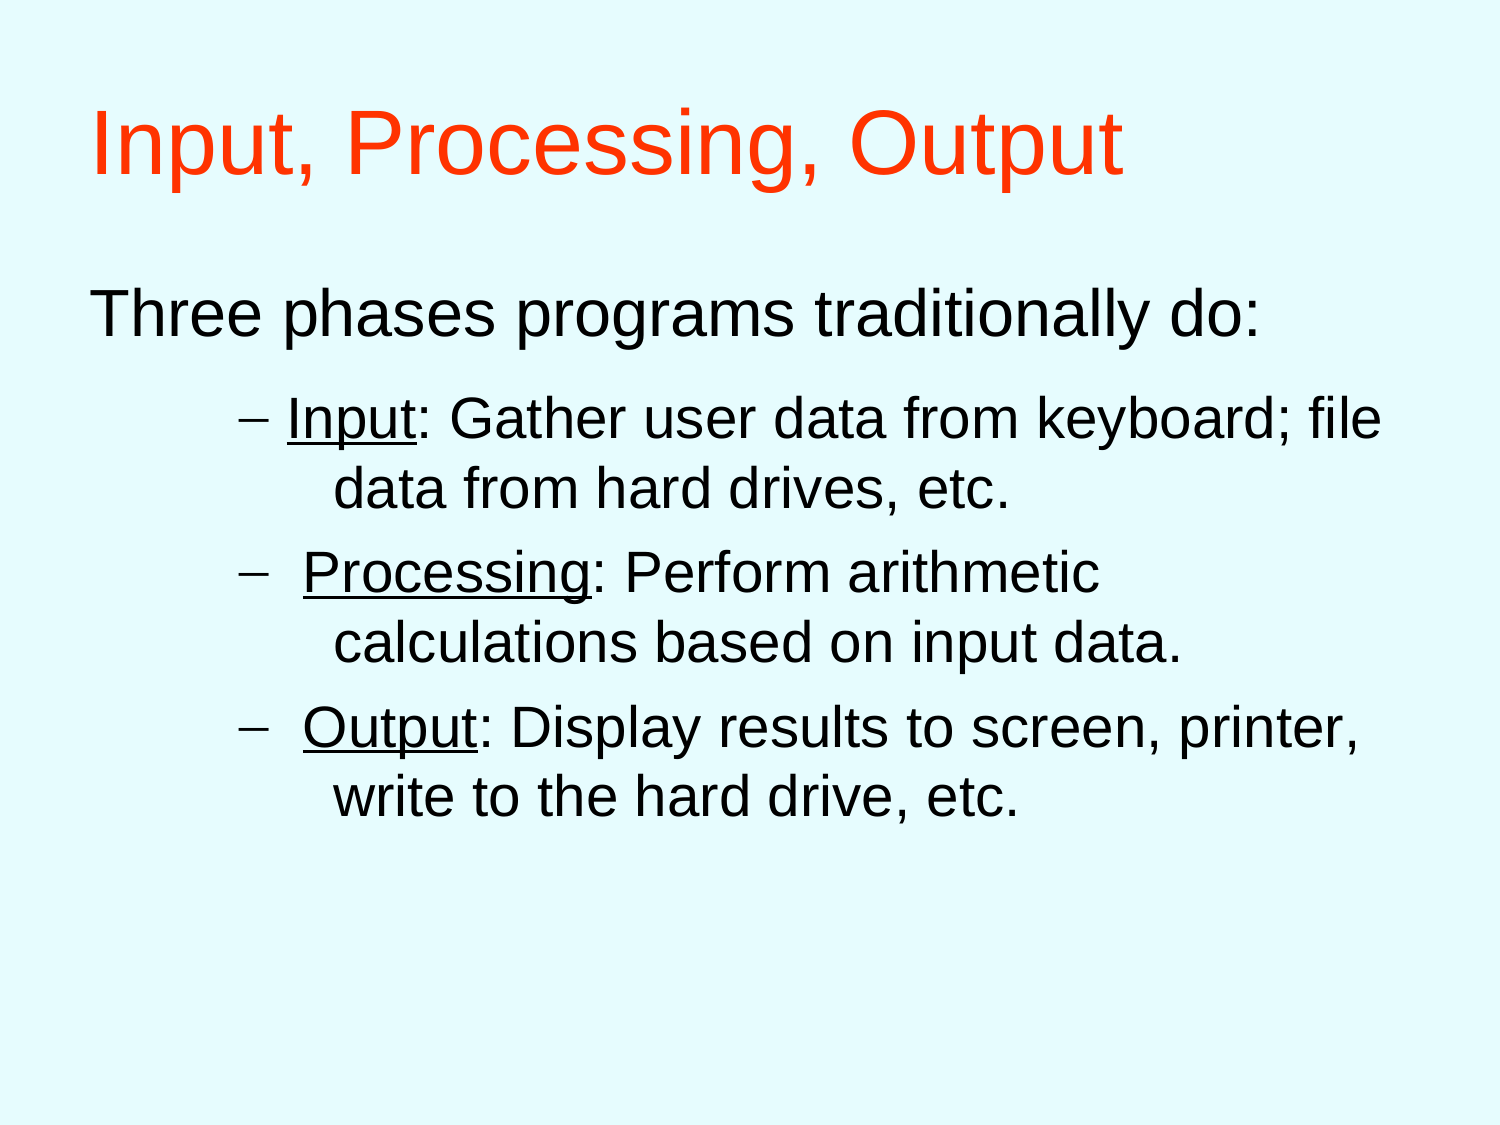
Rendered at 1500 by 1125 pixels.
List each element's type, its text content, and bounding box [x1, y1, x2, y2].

list Three phases programs traditionally do: Input: Gather user data from keyboard; file data from hard drives, etc. Processing: Perform arithmetic calculations based on input data. Output: Display results to screen, printer, write to the hard drive, etc. [75, 262, 1423, 1003]
title Input, Processing, Output [75, 45, 1423, 231]
